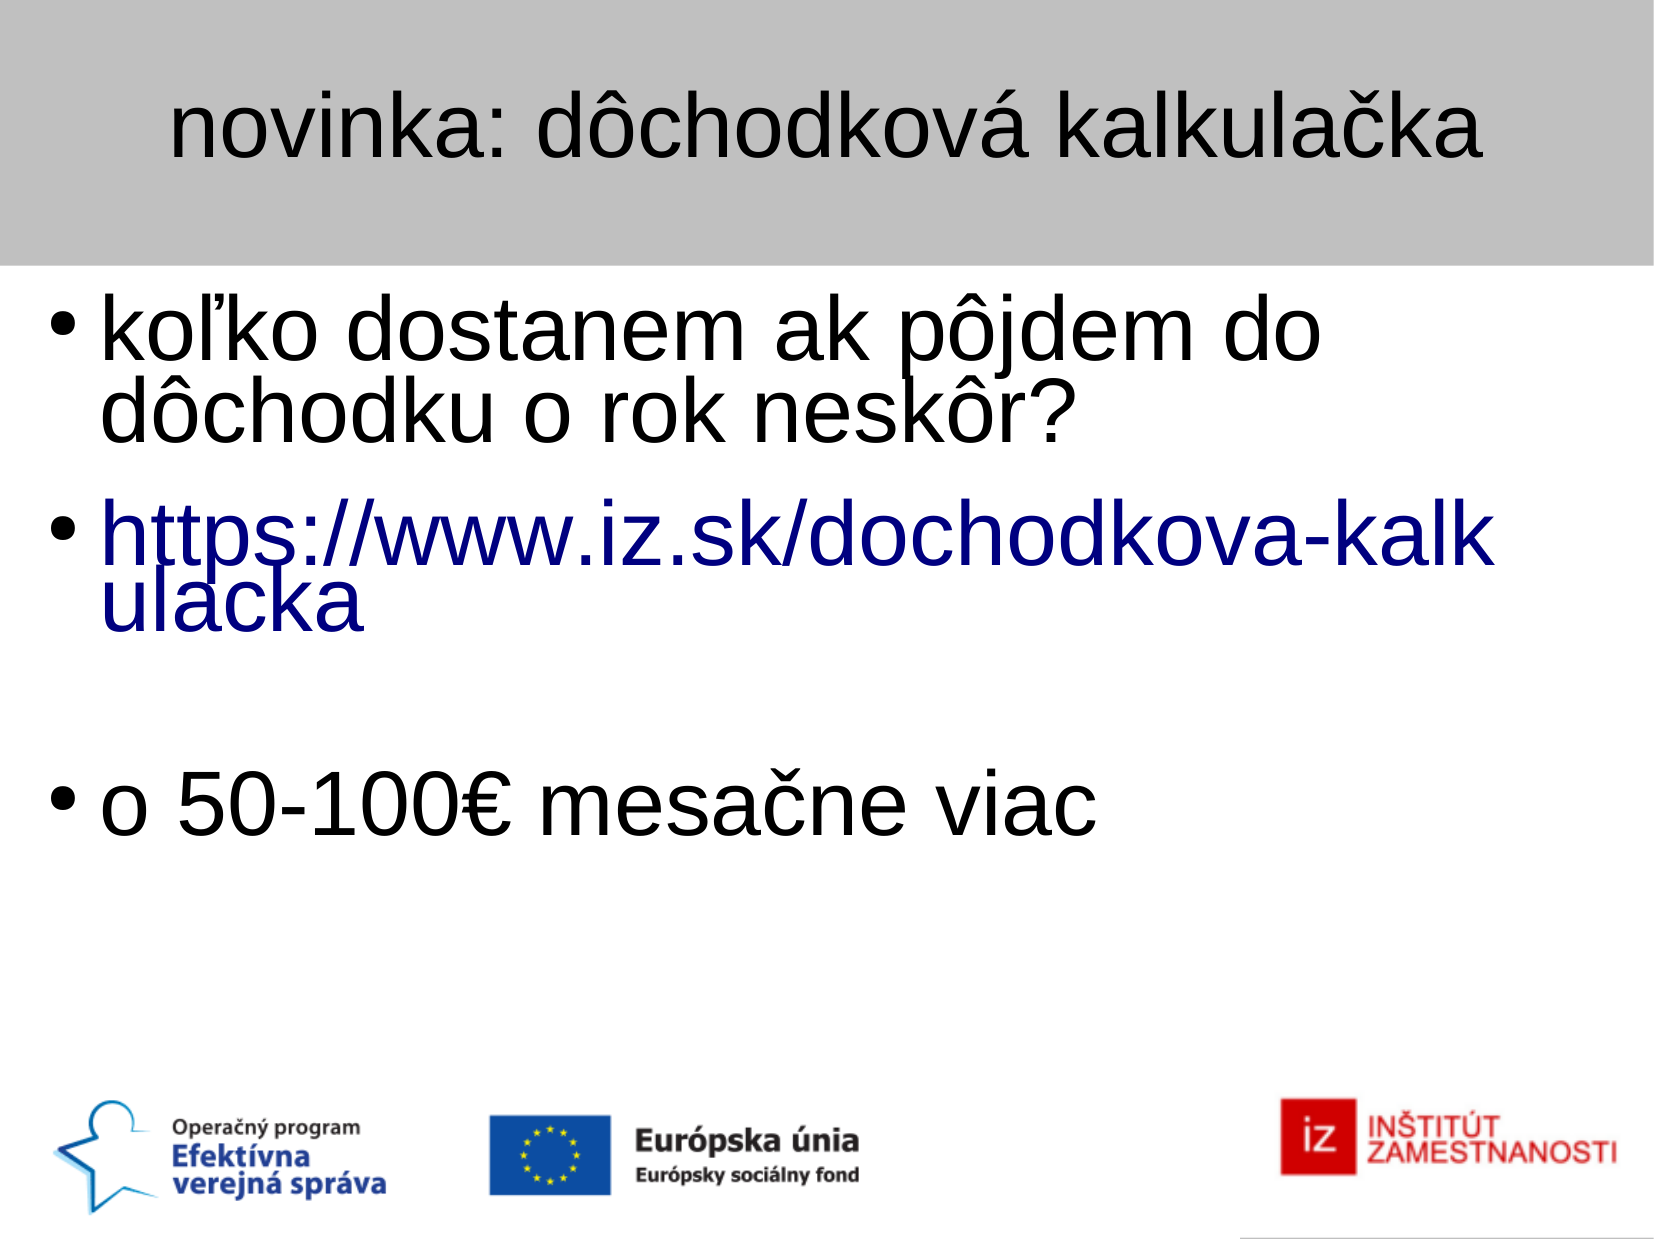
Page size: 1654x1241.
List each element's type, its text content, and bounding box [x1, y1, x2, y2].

list koľko dostanem ak pôjdem do dôchodku o rok neskôr? https://www.iz.sk/dochodkova-kalkulacka o 50-100€ mesačne viac [29, 295, 1533, 1077]
title novinka: dôchodková kalkulačka [88, 29, 1565, 237]
picture [1240, 1033, 1654, 1241]
picture [29, 1077, 886, 1241]
